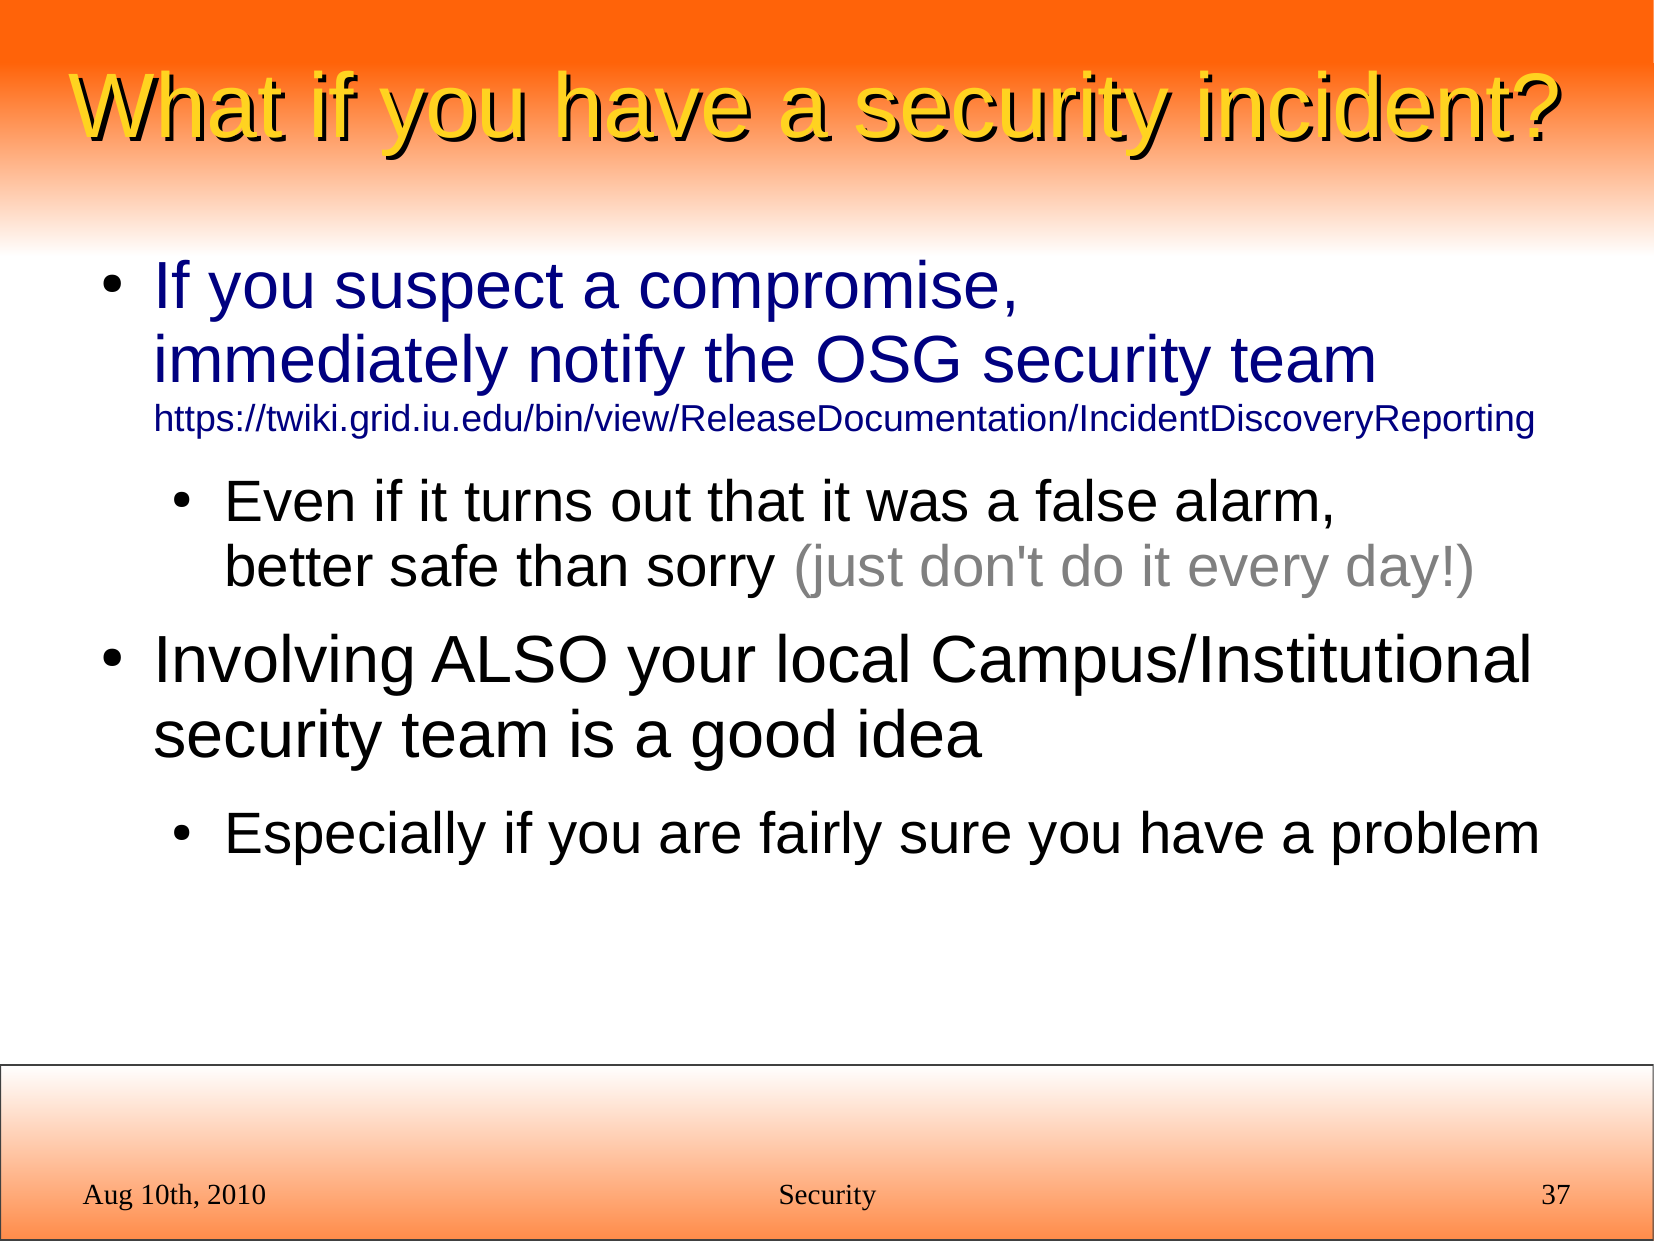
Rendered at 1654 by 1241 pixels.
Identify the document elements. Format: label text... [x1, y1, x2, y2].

list If you suspect a compromise, immediately notify the OSG security team https://twiki.grid.iu.edu/bin/view/ReleaseDocumentation/IncidentDiscoveryReporting Even if it turns out that it was a false alarm, better safe than sorry (just don't do it every day!) Involving ALSO your local Campus/Institutional security team is a good idea Especially if you are fairly sure you have a problem [82, 247, 1571, 1067]
title What if you have a security incident? [20, 9, 1613, 202]
